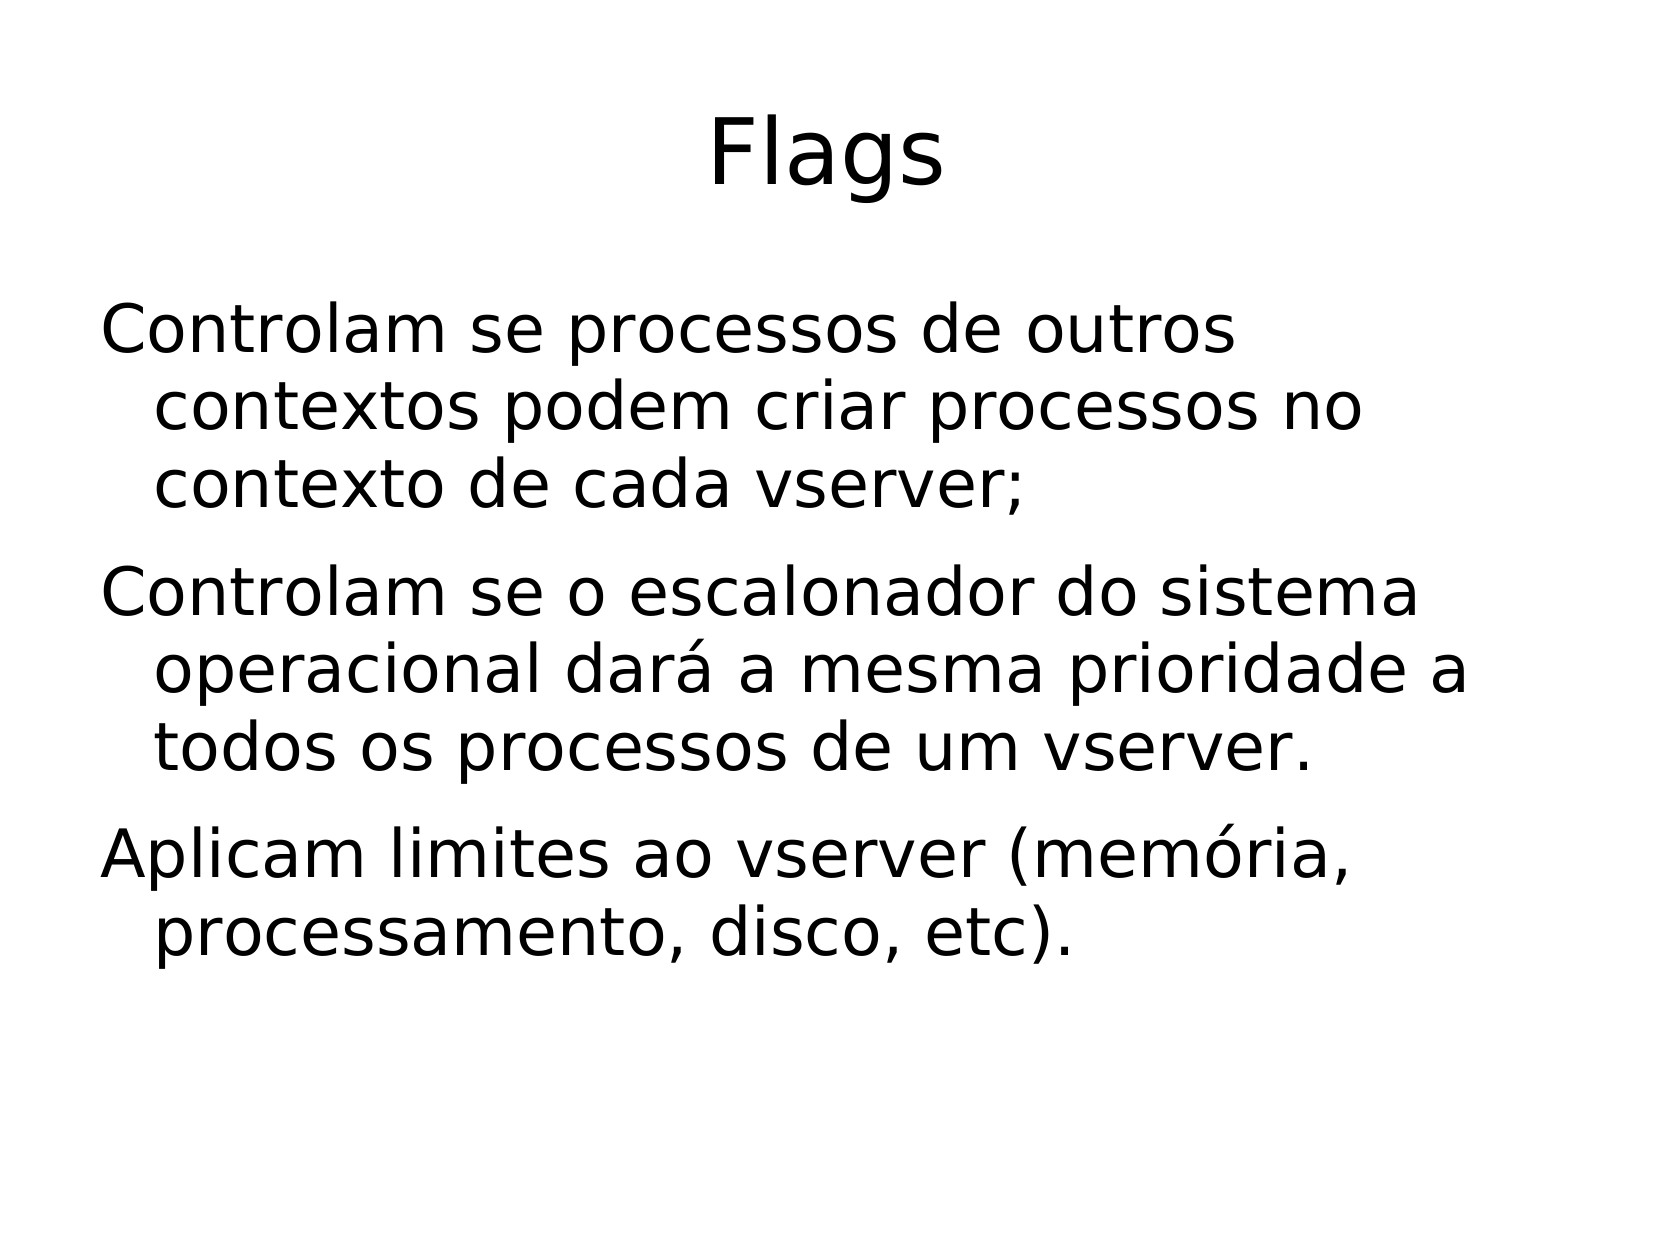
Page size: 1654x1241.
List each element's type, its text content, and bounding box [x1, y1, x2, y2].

title Flags [82, 49, 1571, 257]
list Controlam se processos de outros contextos podem criar processos no contexto de cada vserver; Controlam se o escalonador do sistema operacional dará a mesma prioridade a todos os processos de um vserver. Aplicam limites ao vserver (memória, processamento, disco, etc). [82, 290, 1571, 1109]
